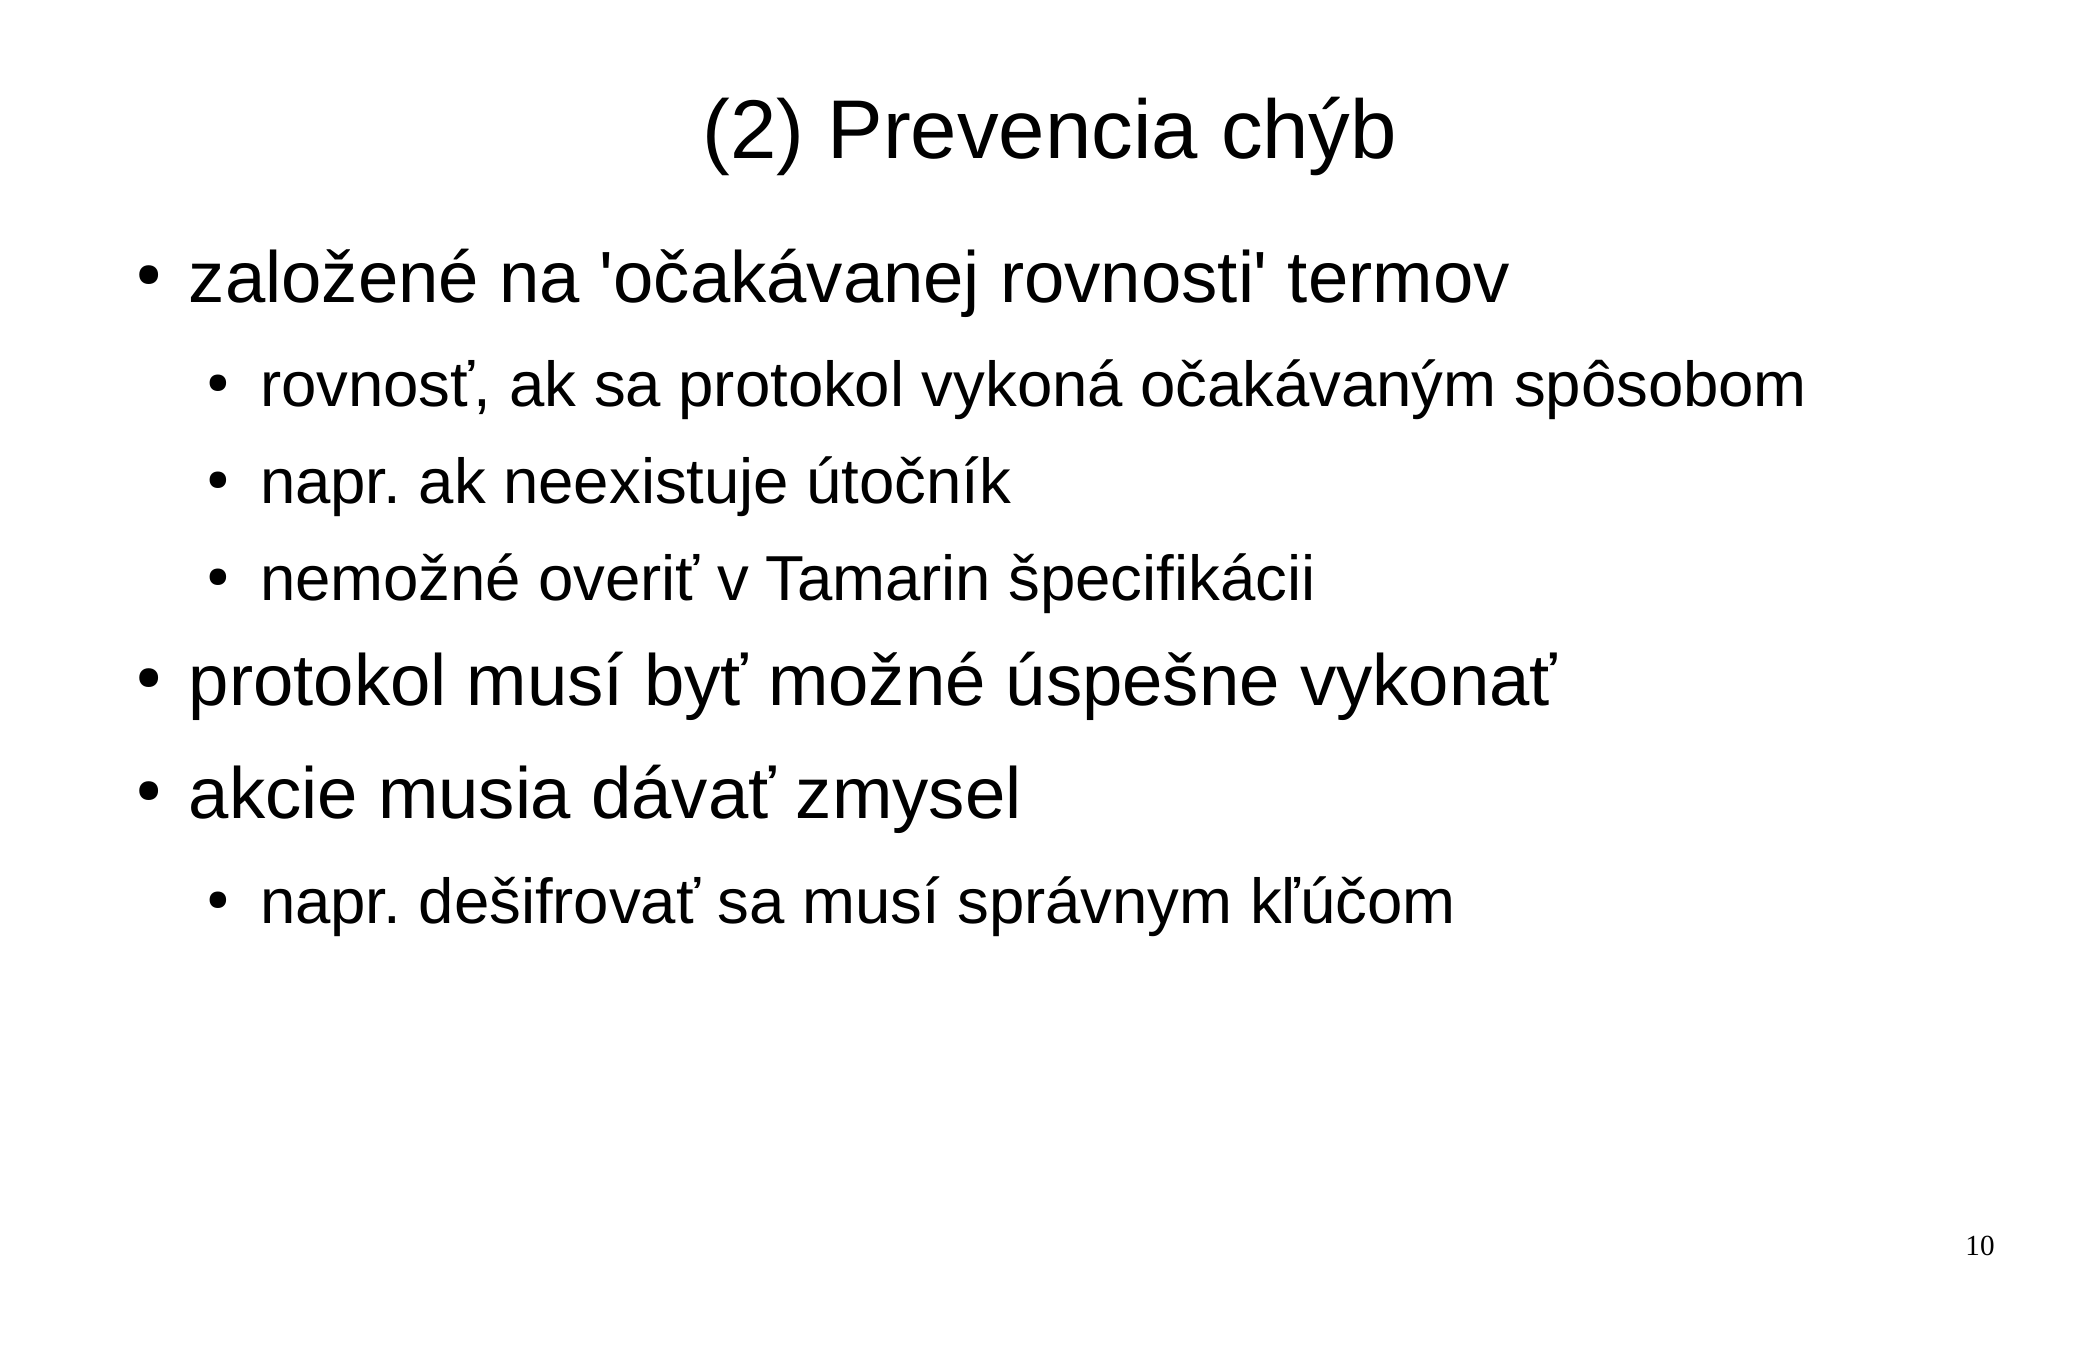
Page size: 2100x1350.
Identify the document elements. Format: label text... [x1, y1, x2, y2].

title (2) Prevencia chýb [105, 53, 1996, 207]
list založené na 'očakávanej rovnosti' termov rovnosť, ak sa protokol vykoná očakávaným spôsobom napr. ak neexistuje útočník nemožné overiť v Tamarin špecifikácii protokol musí byť možné úspešne vykonať akcie musia dávať zmysel napr. dešifrovať sa musí správnym kľúčom [118, 236, 2009, 1128]
